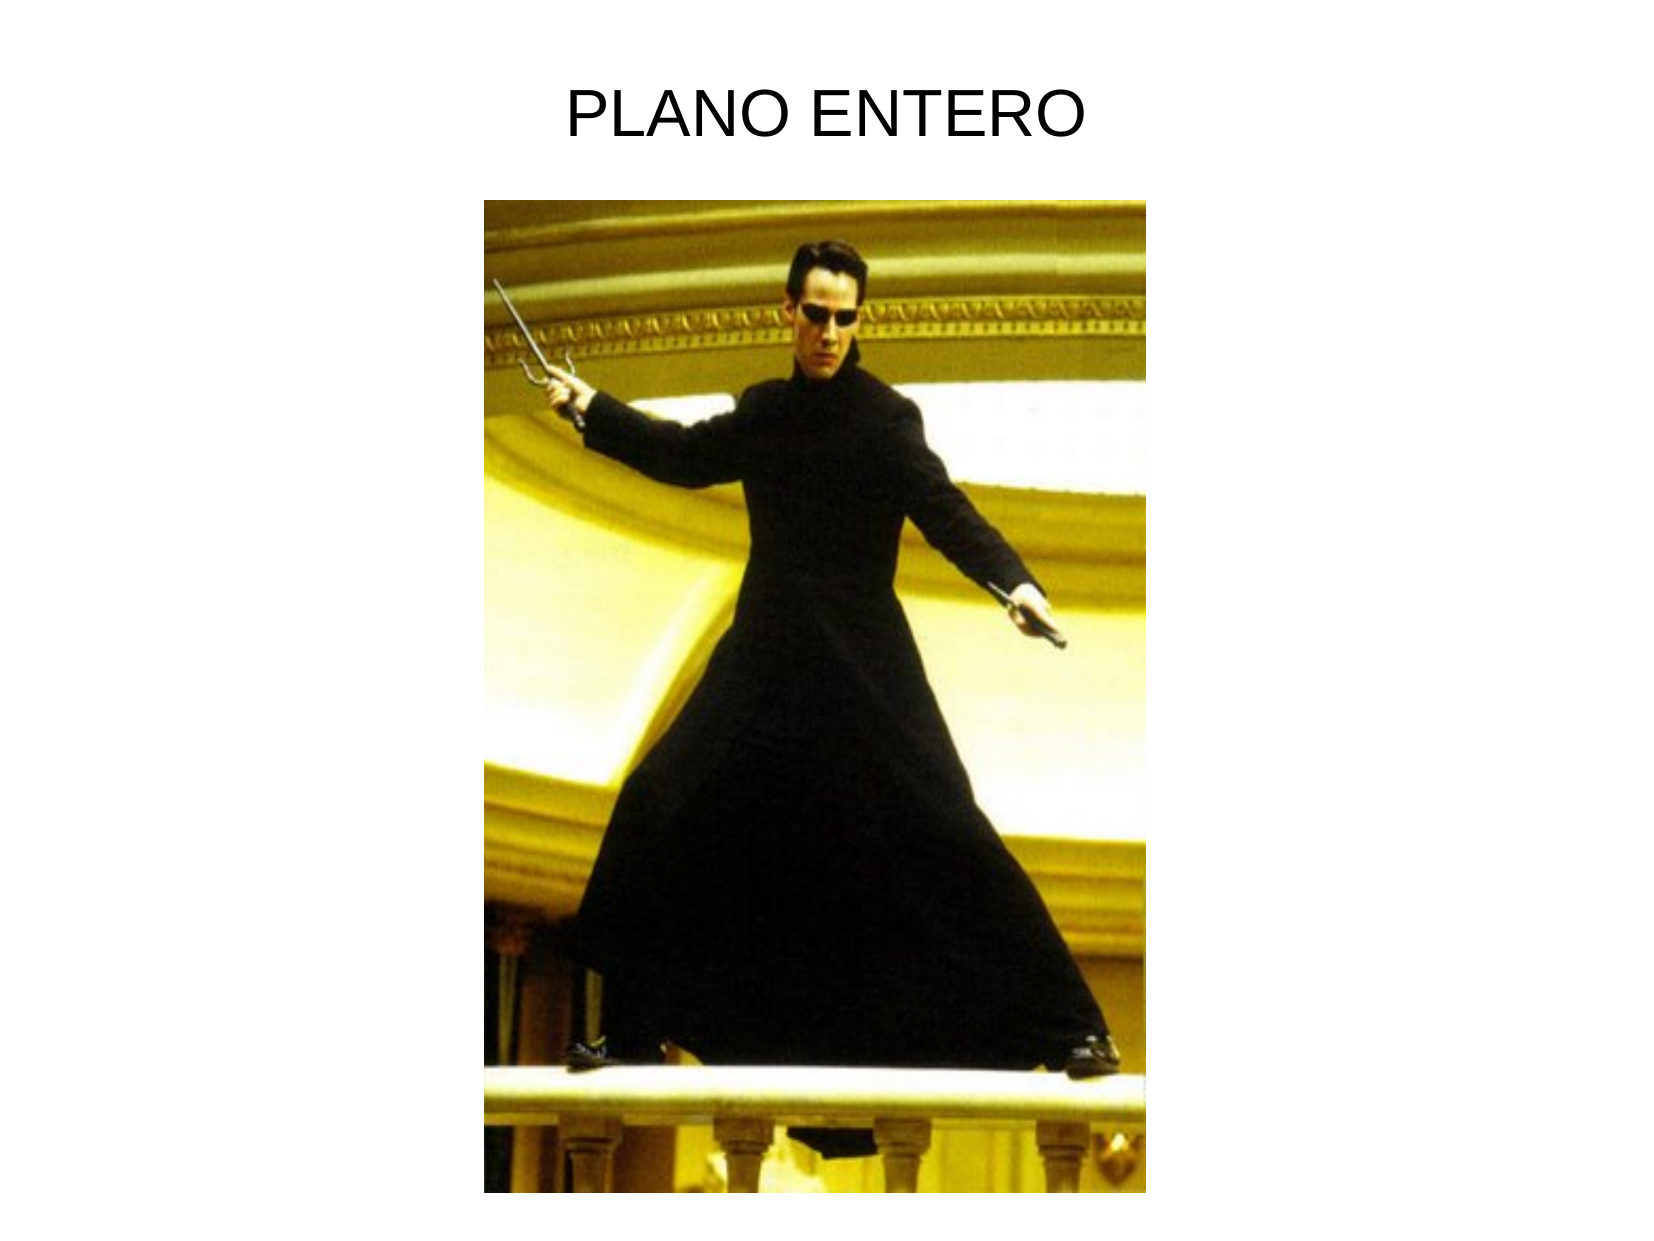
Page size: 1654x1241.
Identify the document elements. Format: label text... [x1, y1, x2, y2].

title PLANO ENTERO [82, 49, 1571, 178]
picture [484, 200, 1146, 1193]
